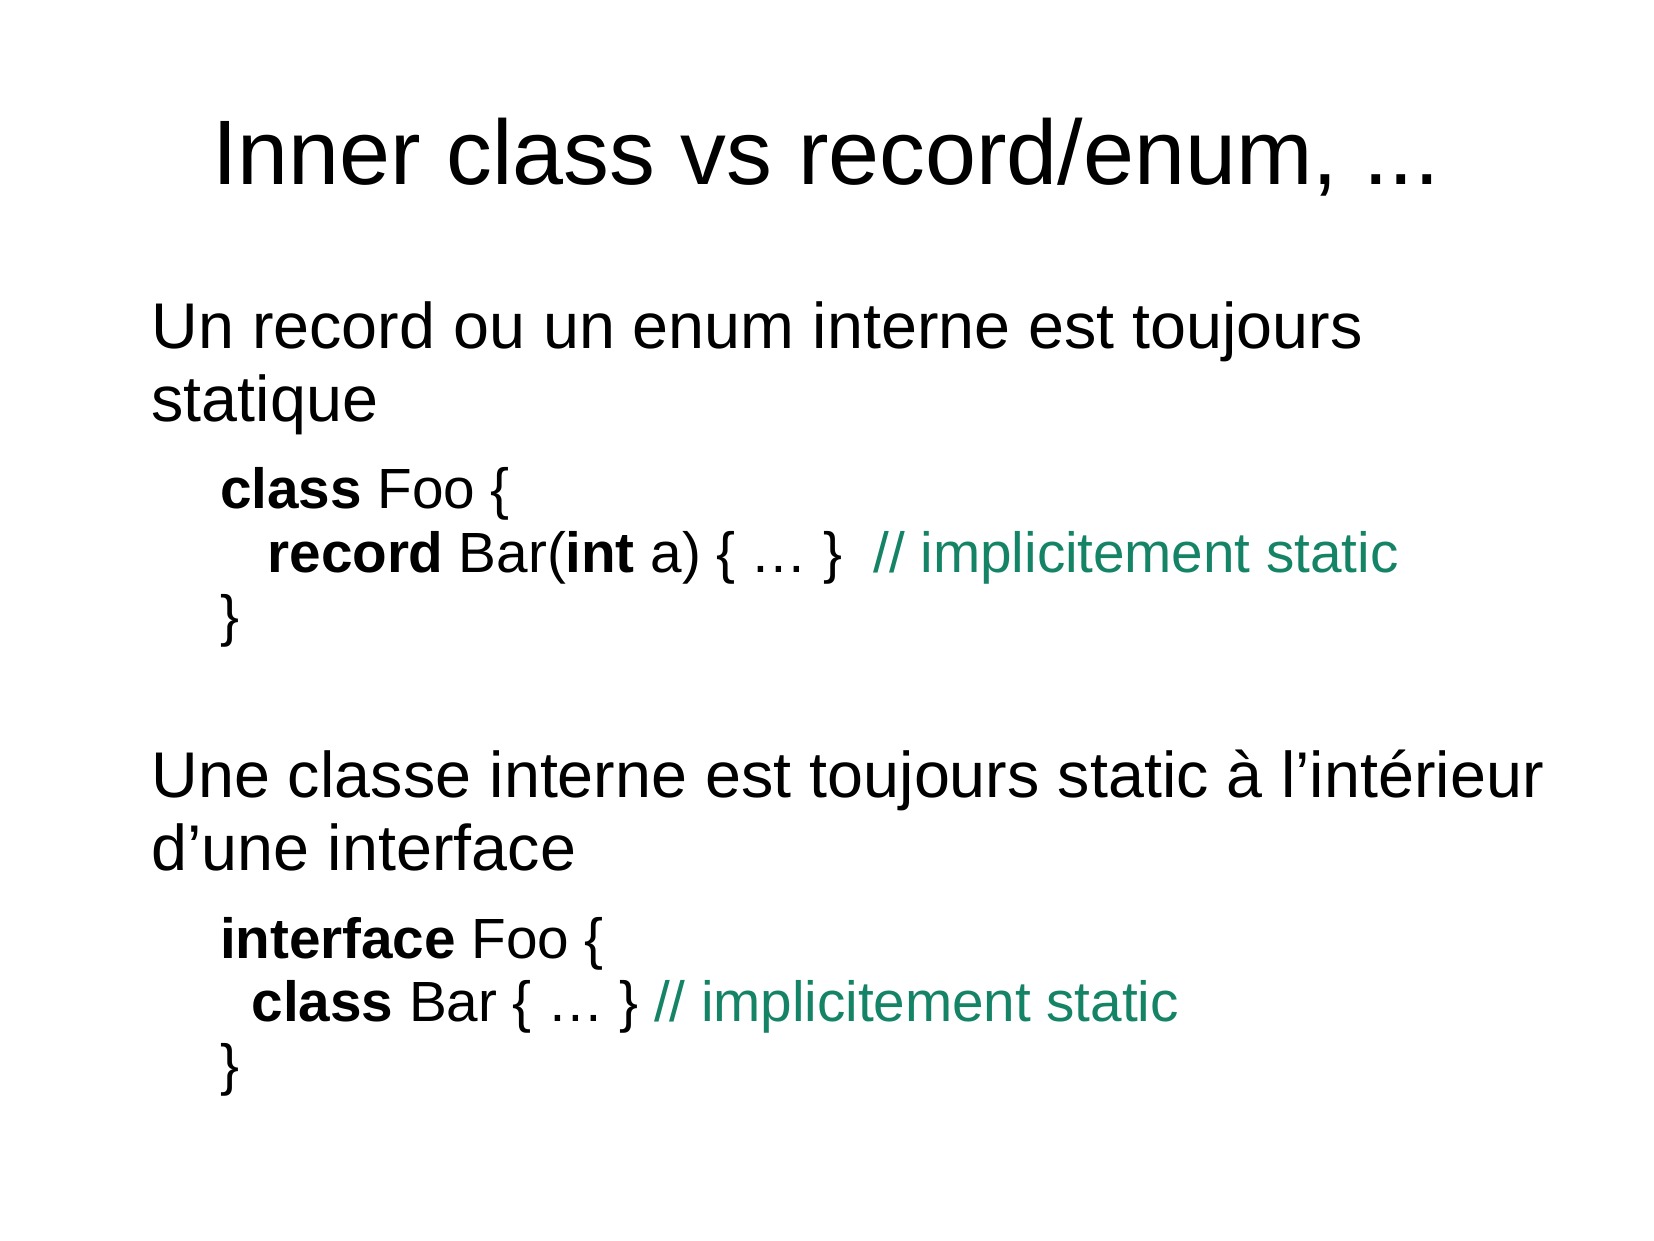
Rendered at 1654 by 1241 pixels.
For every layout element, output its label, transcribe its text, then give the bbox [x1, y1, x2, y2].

list Un record ou un enum interne est toujours statique class Foo { record Bar(int a) { … } // implicitement static } Une classe interne est toujours static à l’intérieur d’une interface interface Foo { class Bar { … } // implicitement static } [82, 290, 1571, 1156]
title Inner class vs record/enum, ... [82, 49, 1571, 257]
